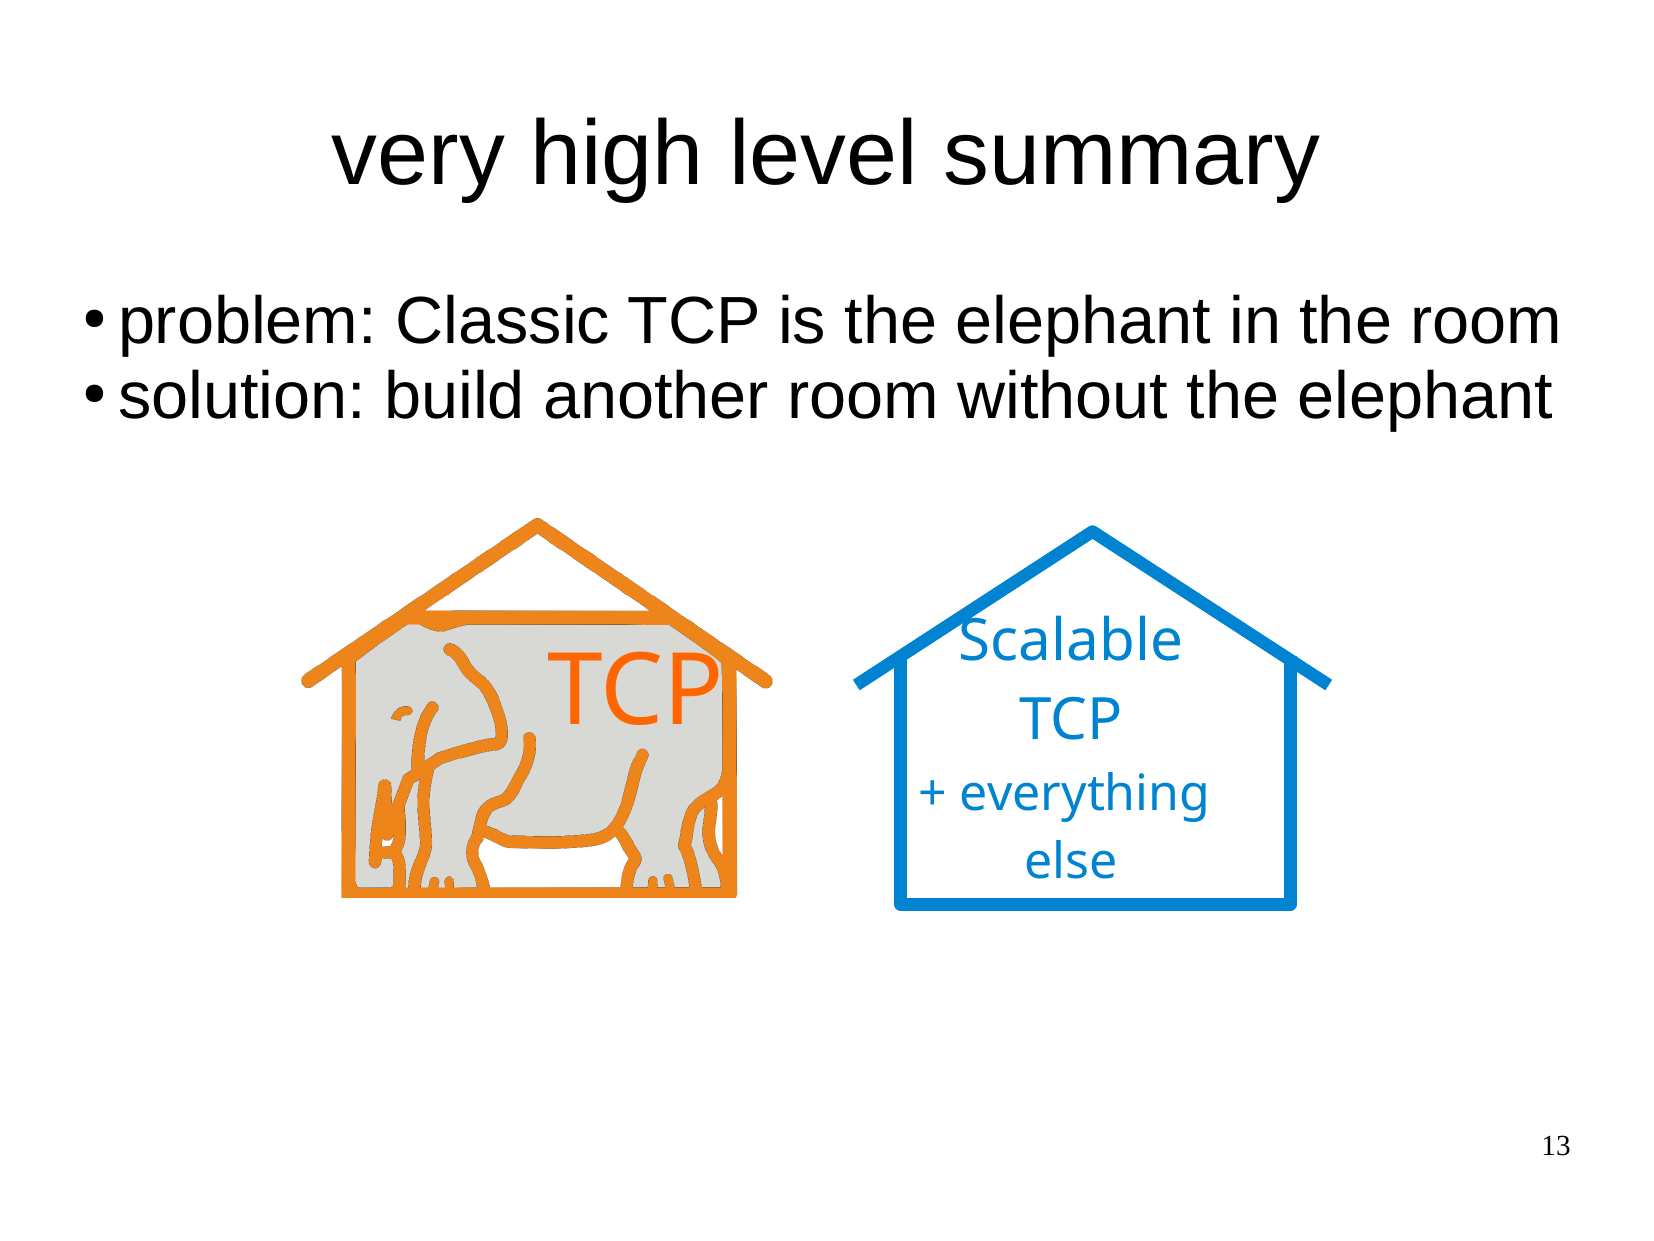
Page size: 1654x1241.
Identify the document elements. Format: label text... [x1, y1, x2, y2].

title very high level summary [82, 49, 1571, 257]
subtitle problem: Classic TCP is the elephant in the room solution: build another room without the elephant [82, 283, 1571, 1111]
